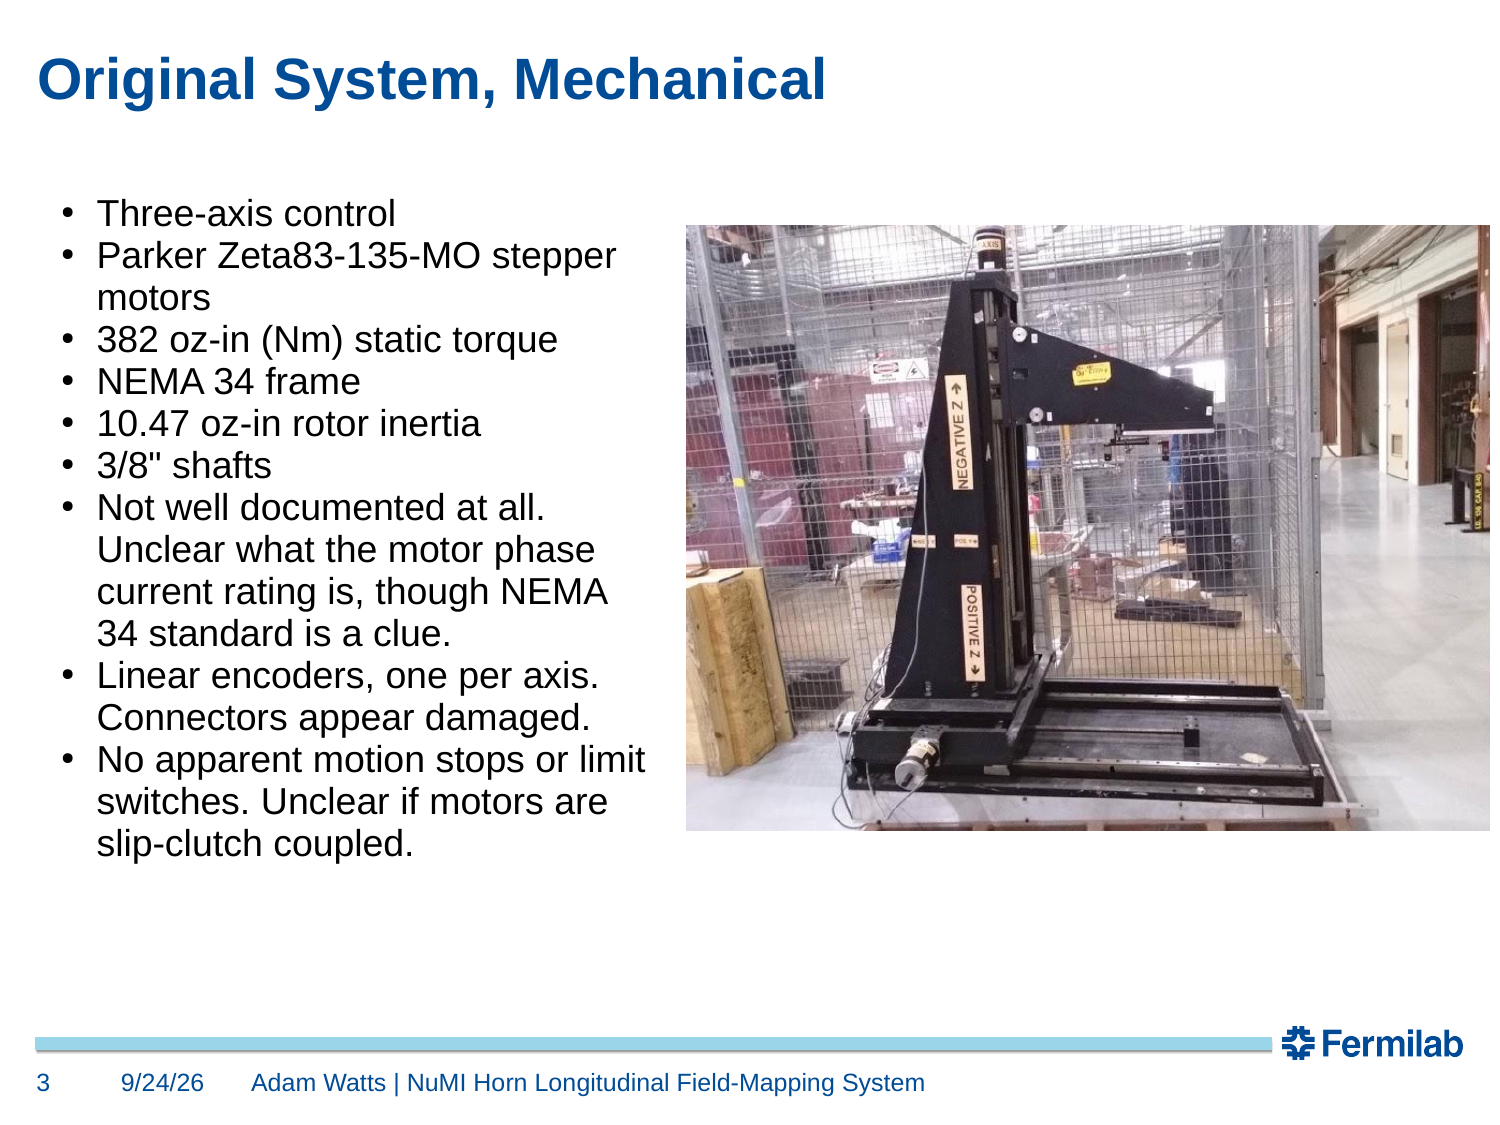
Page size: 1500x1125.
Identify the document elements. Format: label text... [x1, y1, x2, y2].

text_box Three-axis control Parker Zeta83-135-MO stepper motors 382 oz-in (Nm) static torque NEMA 34 frame 10.47 oz-in rotor inertia 3/8" shafts Not well documented at all. Unclear what the motor phase current rating is, though NEMA 34 standard is a clue. Linear encoders, one per axis. Connectors appear damaged. No apparent motion stops or limit switches. Unclear if motors are slip-clutch coupled. [46, 185, 668, 882]
picture [1282, 1026, 1463, 1060]
title Original System, Mechanical [37, 41, 1463, 112]
slide_number 9/19/19 [120, 1066, 232, 1107]
slide_number <number> [36, 1066, 105, 1106]
picture [686, 225, 1490, 831]
footer Adam Watts | NuMI Horn Longitudinal Field-Mapping System [251, 1066, 1279, 1107]
